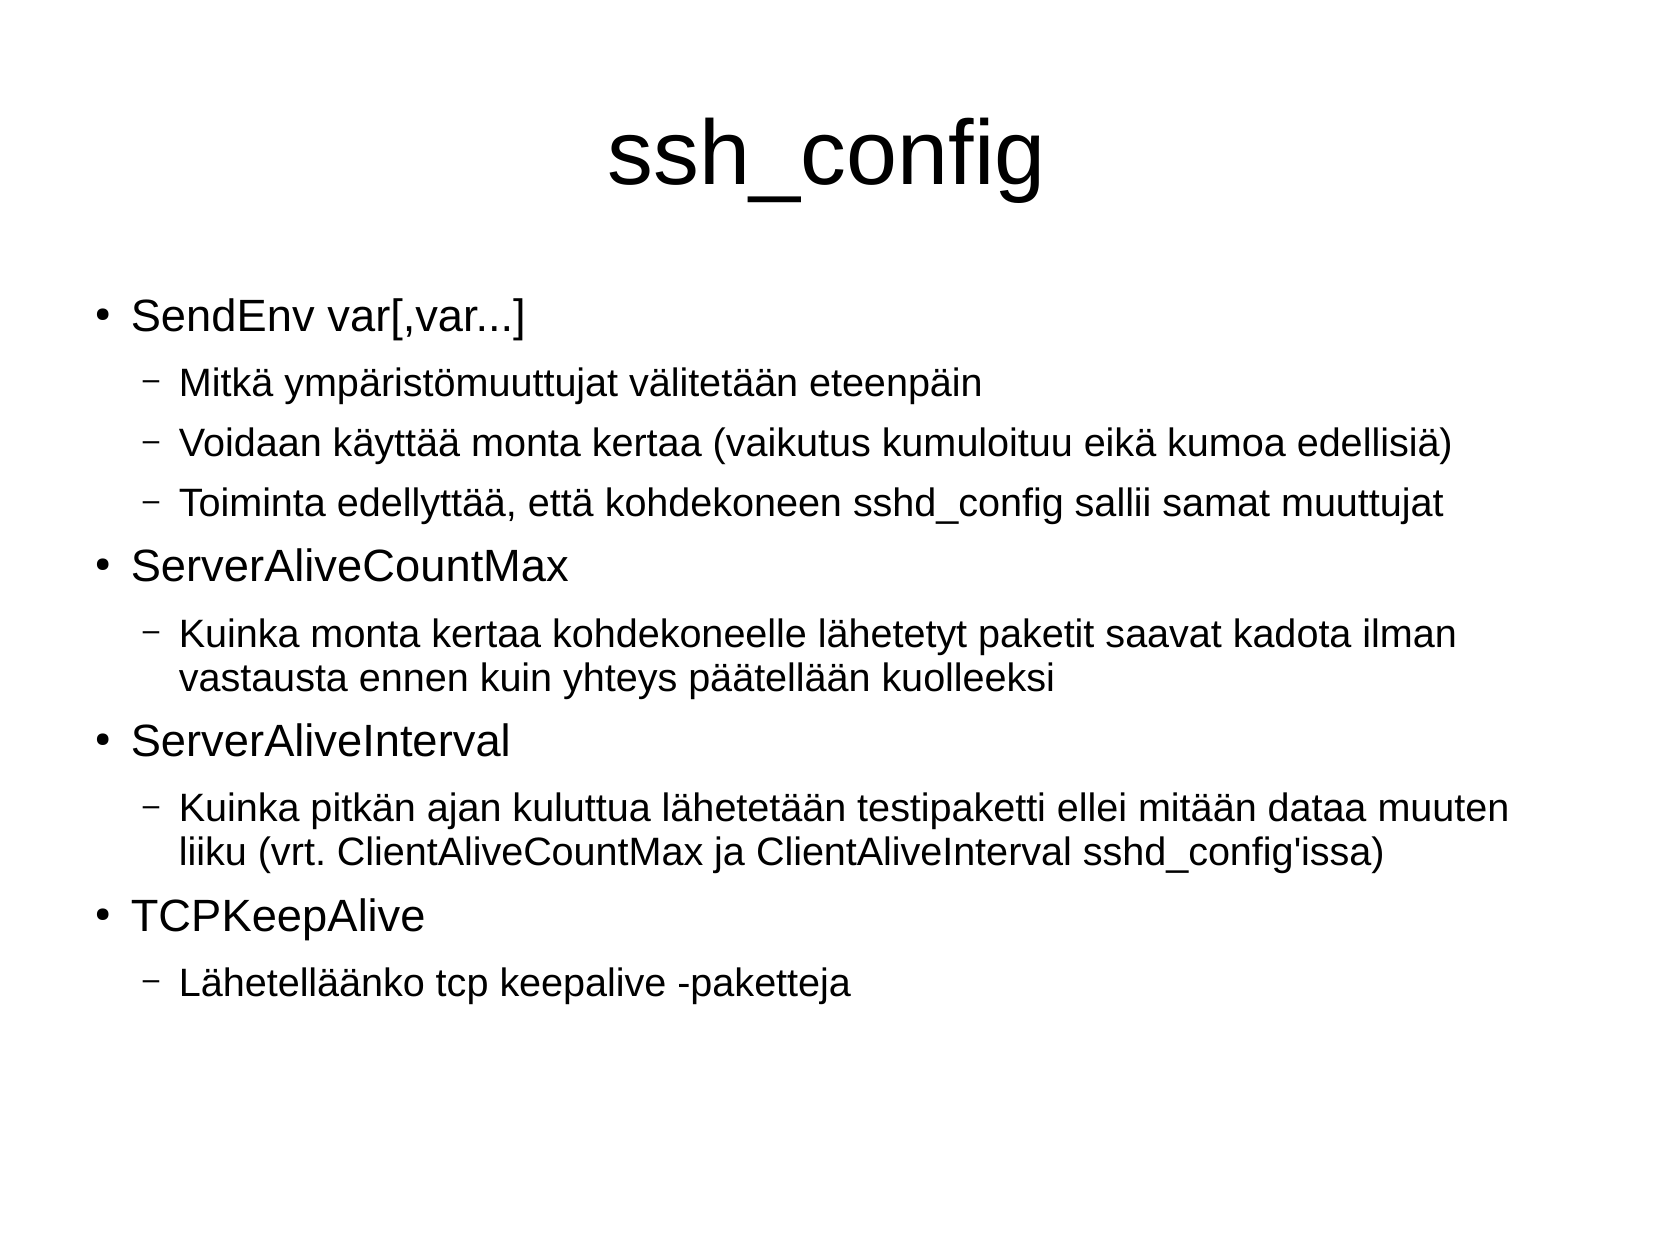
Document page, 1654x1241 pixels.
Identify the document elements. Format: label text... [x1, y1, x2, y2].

title ssh_config [82, 49, 1571, 257]
list SendEnv var[,var...] Mitkä ympäristömuuttujat välitetään eteenpäin Voidaan käyttää monta kertaa (vaikutus kumuloituu eikä kumoa edellisiä) Toiminta edellyttää, että kohdekoneen sshd_config sallii samat muuttujat ServerAliveCountMax Kuinka monta kertaa kohdekoneelle lähetetyt paketit saavat kadota ilman vastausta ennen kuin yhteys päätellään kuolleeksi ServerAliveInterval Kuinka pitkän ajan kuluttua lähetetään testipaketti ellei mitään dataa muuten liiku (vrt. ClientAliveCountMax ja ClientAliveInterval sshd_config'issa) TCPKeepAlive Lähetelläänko tcp keepalive -paketteja [82, 290, 1571, 1010]
